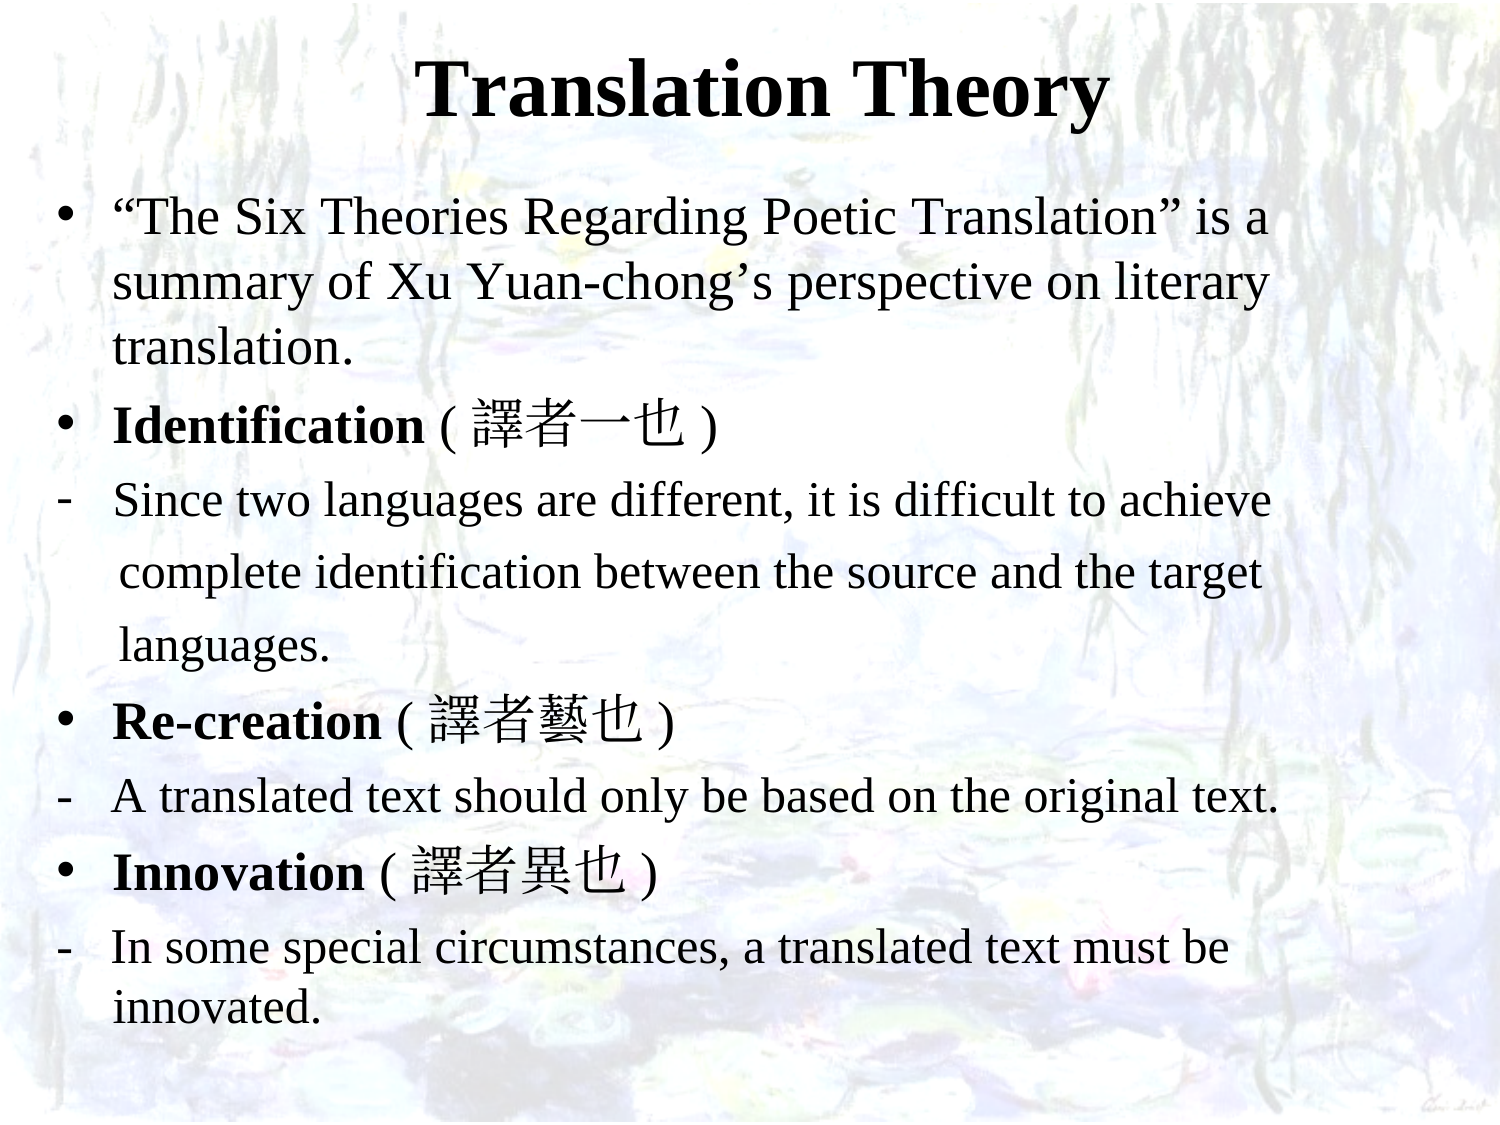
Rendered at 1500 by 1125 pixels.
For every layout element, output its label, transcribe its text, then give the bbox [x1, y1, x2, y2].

list “The Six Theories Regarding Poetic Translation” is a summary of Xu Yuan-chong’s perspective on literary translation. Identification (譯者一也) Since two languages are different, it is difficult to achieve complete identification between the source and the target languages. Re-creation (譯者藝也) - A translated text should only be based on the original text. Innovation (譯者異也) - In some special circumstances, a translated text must be innovated. [41, 172, 1459, 1083]
picture [0, 3, 1500, 1122]
title Translation Theory [88, 0, 1439, 166]
